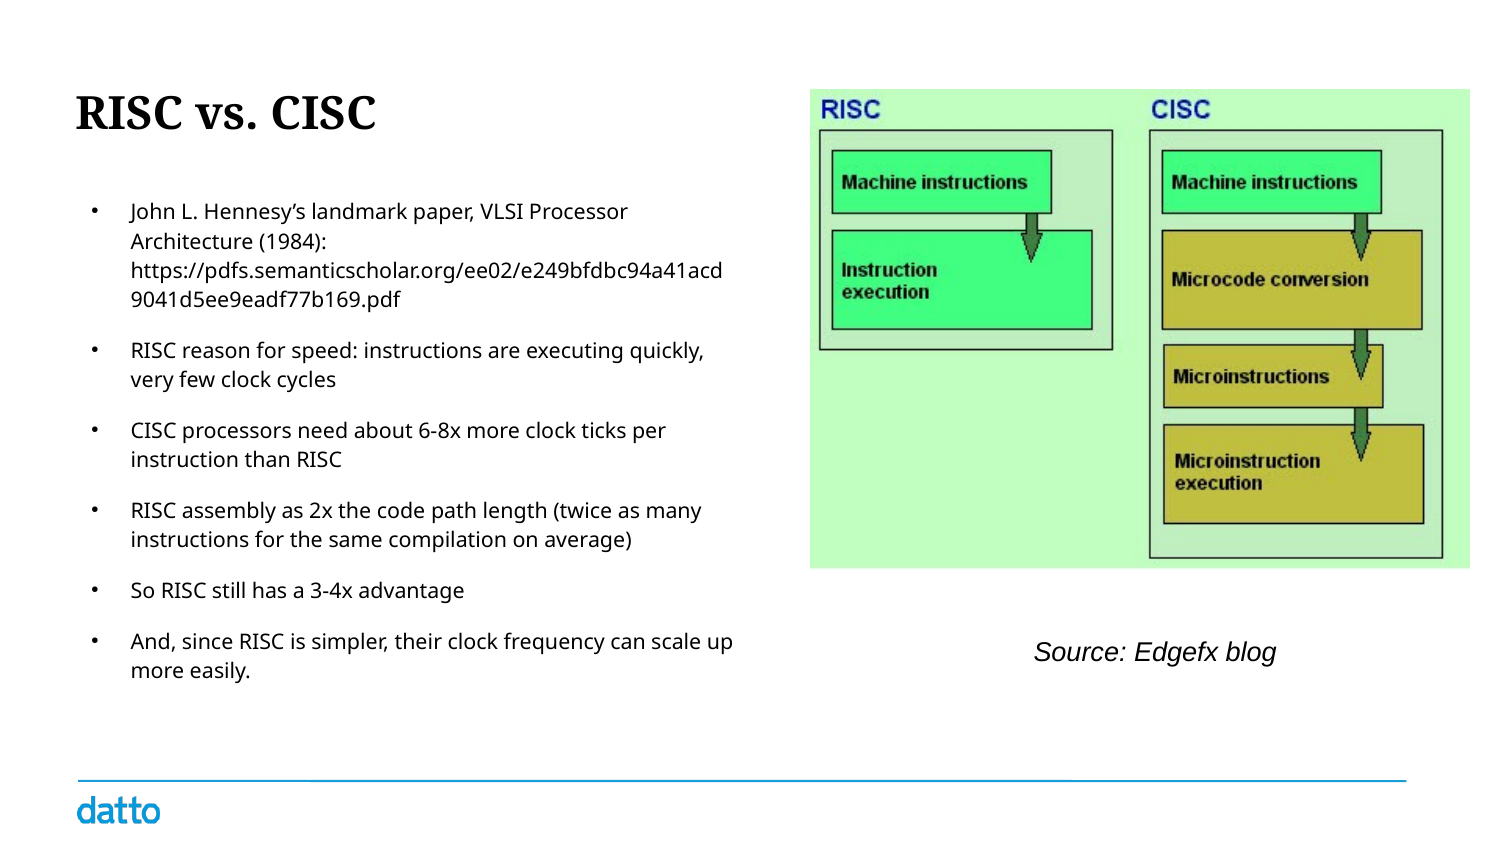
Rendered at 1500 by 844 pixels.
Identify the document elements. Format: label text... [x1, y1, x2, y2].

title RISC vs. CISC [75, 51, 1404, 172]
picture [810, 89, 1470, 570]
list John L. Hennesy’s landmark paper, VLSI Processor Architecture (1984): https://pdfs.semanticscholar.org/ee02/e249bfdbc94a41acd9041d5ee9eadf77b169.pdf RISC reason for speed: instructions are executing quickly, very few clock cycles CISC processors need about 6-8x more clock ticks per instruction than RISC RISC assembly as 2x the code path length (twice as many instructions for the same compilation on average) So RISC still has a 3-4x advantage And, since RISC is simpler, their clock frequency can scale up more easily. [78, 197, 736, 687]
picture [77, 796, 91, 808]
picture [136, 796, 160, 824]
picture [95, 796, 133, 824]
text_box Source: Edgefx blog [825, 630, 1486, 676]
picture [82, 808, 91, 819]
picture [146, 808, 156, 819]
picture [122, 808, 133, 824]
